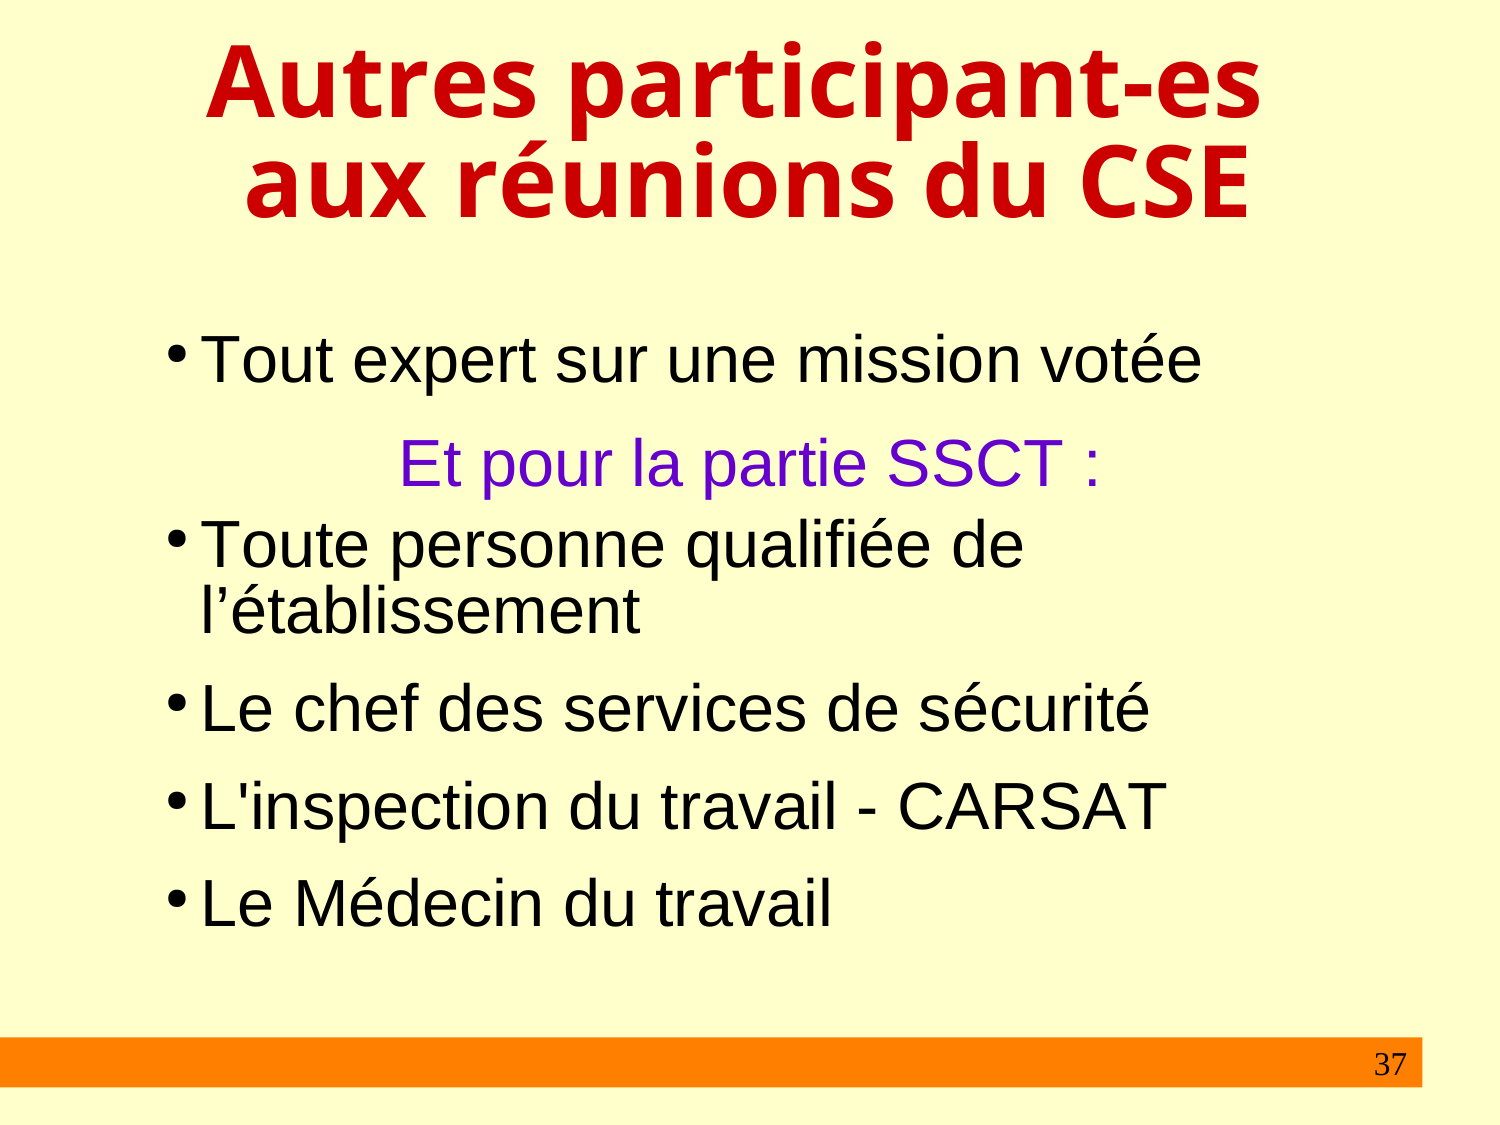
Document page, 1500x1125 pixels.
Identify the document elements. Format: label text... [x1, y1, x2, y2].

text_box <numéro> [0, 1037, 1423, 1088]
list Tout expert sur une mission votée Et pour la partie SSCT : Toute personne qualifiée de l’établissement Le chef des services de sécurité L'inspection du travail - CARSAT Le Médecin du travail [150, 307, 1370, 965]
title Autres participant-es aux réunions du CSE [74, 20, 1423, 255]
